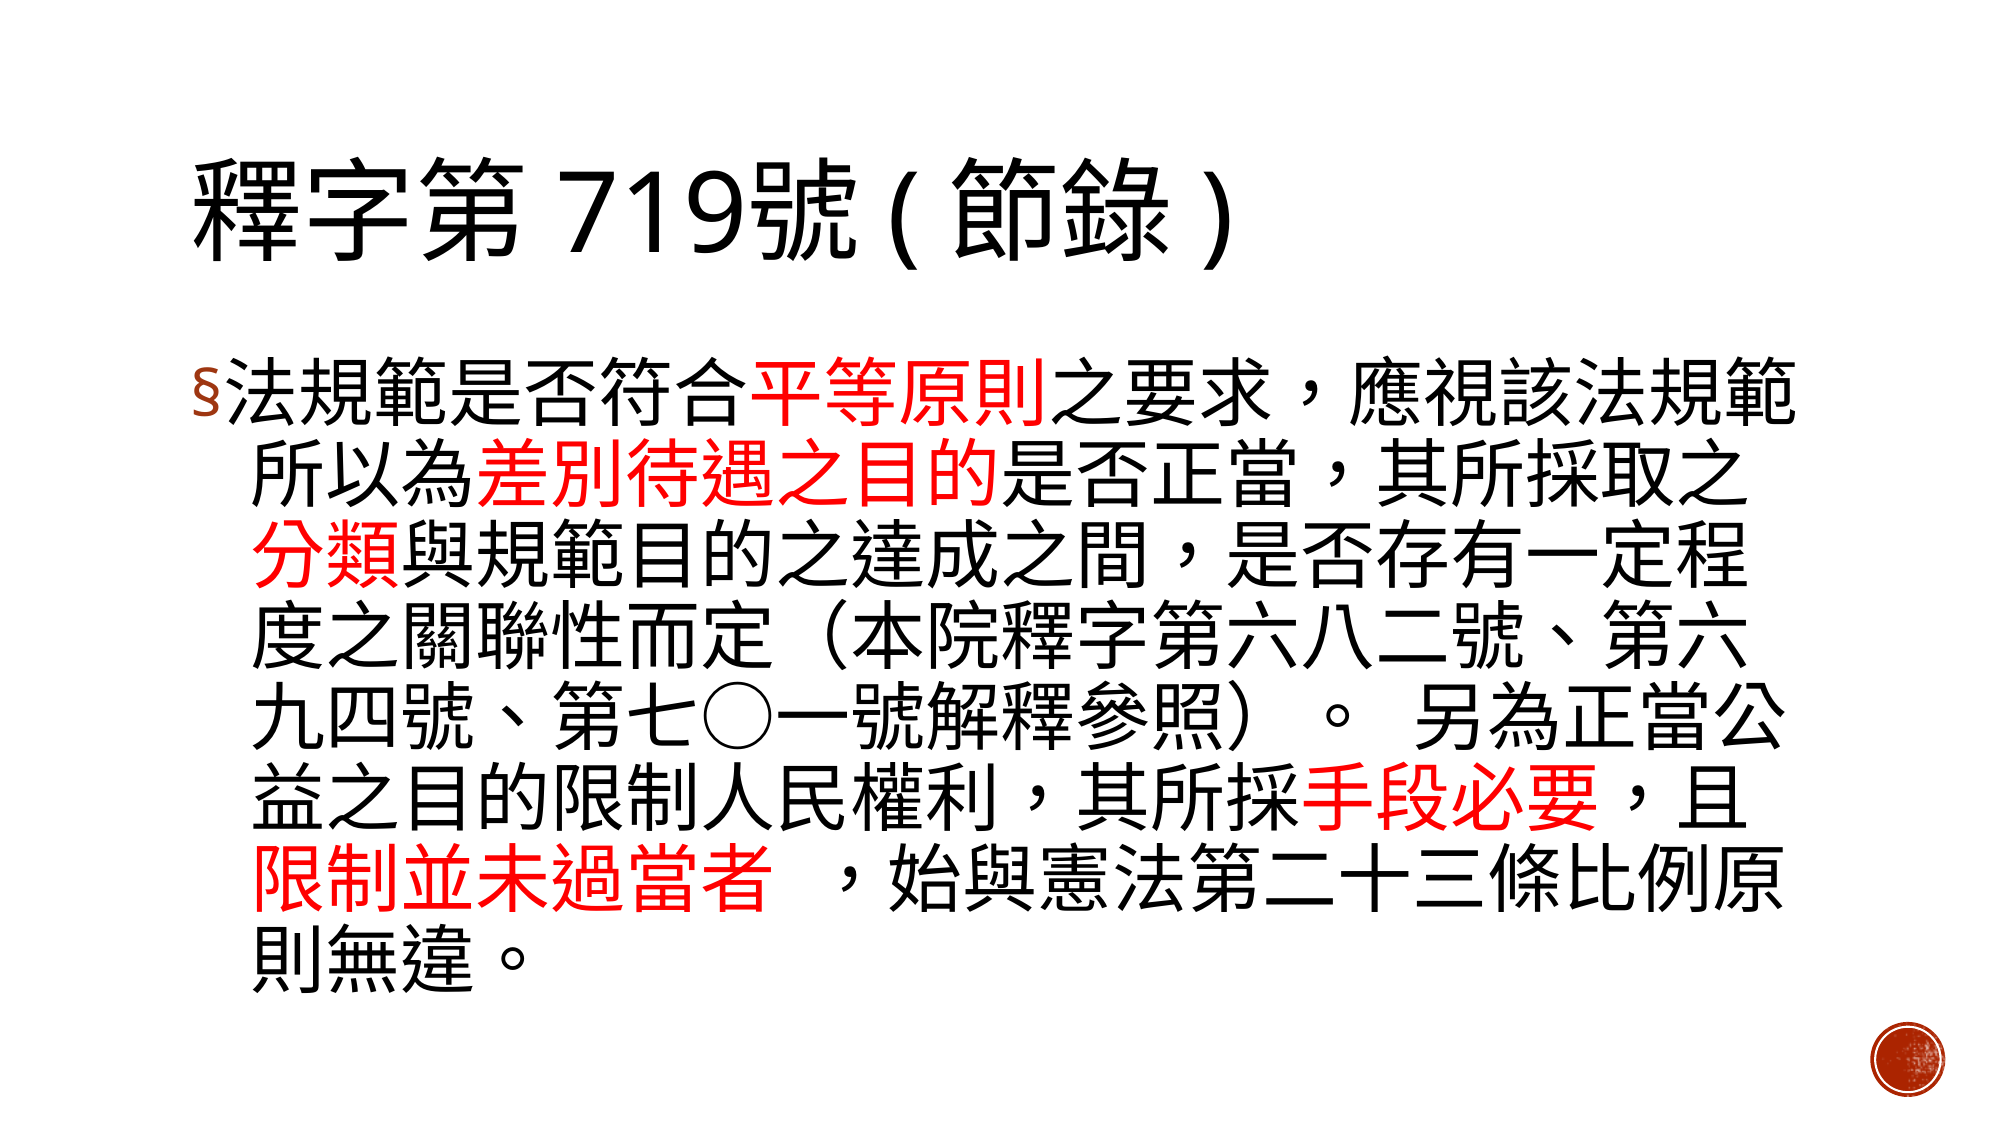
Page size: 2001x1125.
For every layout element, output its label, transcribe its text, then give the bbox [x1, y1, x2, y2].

list 法規範是否符合平等原則之要求，應視該法規範所以為差別待遇之目的是否正當，其所採取之分類與規範目的之達成之間，是否存有一定程度之關聯性而定（本院釋字第六八二號、第六九四號、第七○一號解釋參照）。 另為正當公益之目的限制人民權利，其所採手段必要，且限制並未過當者 ，始與憲法第二十三條比例原則無違。 [175, 348, 1826, 1013]
title 釋字第719號(節錄) [175, 79, 1826, 344]
